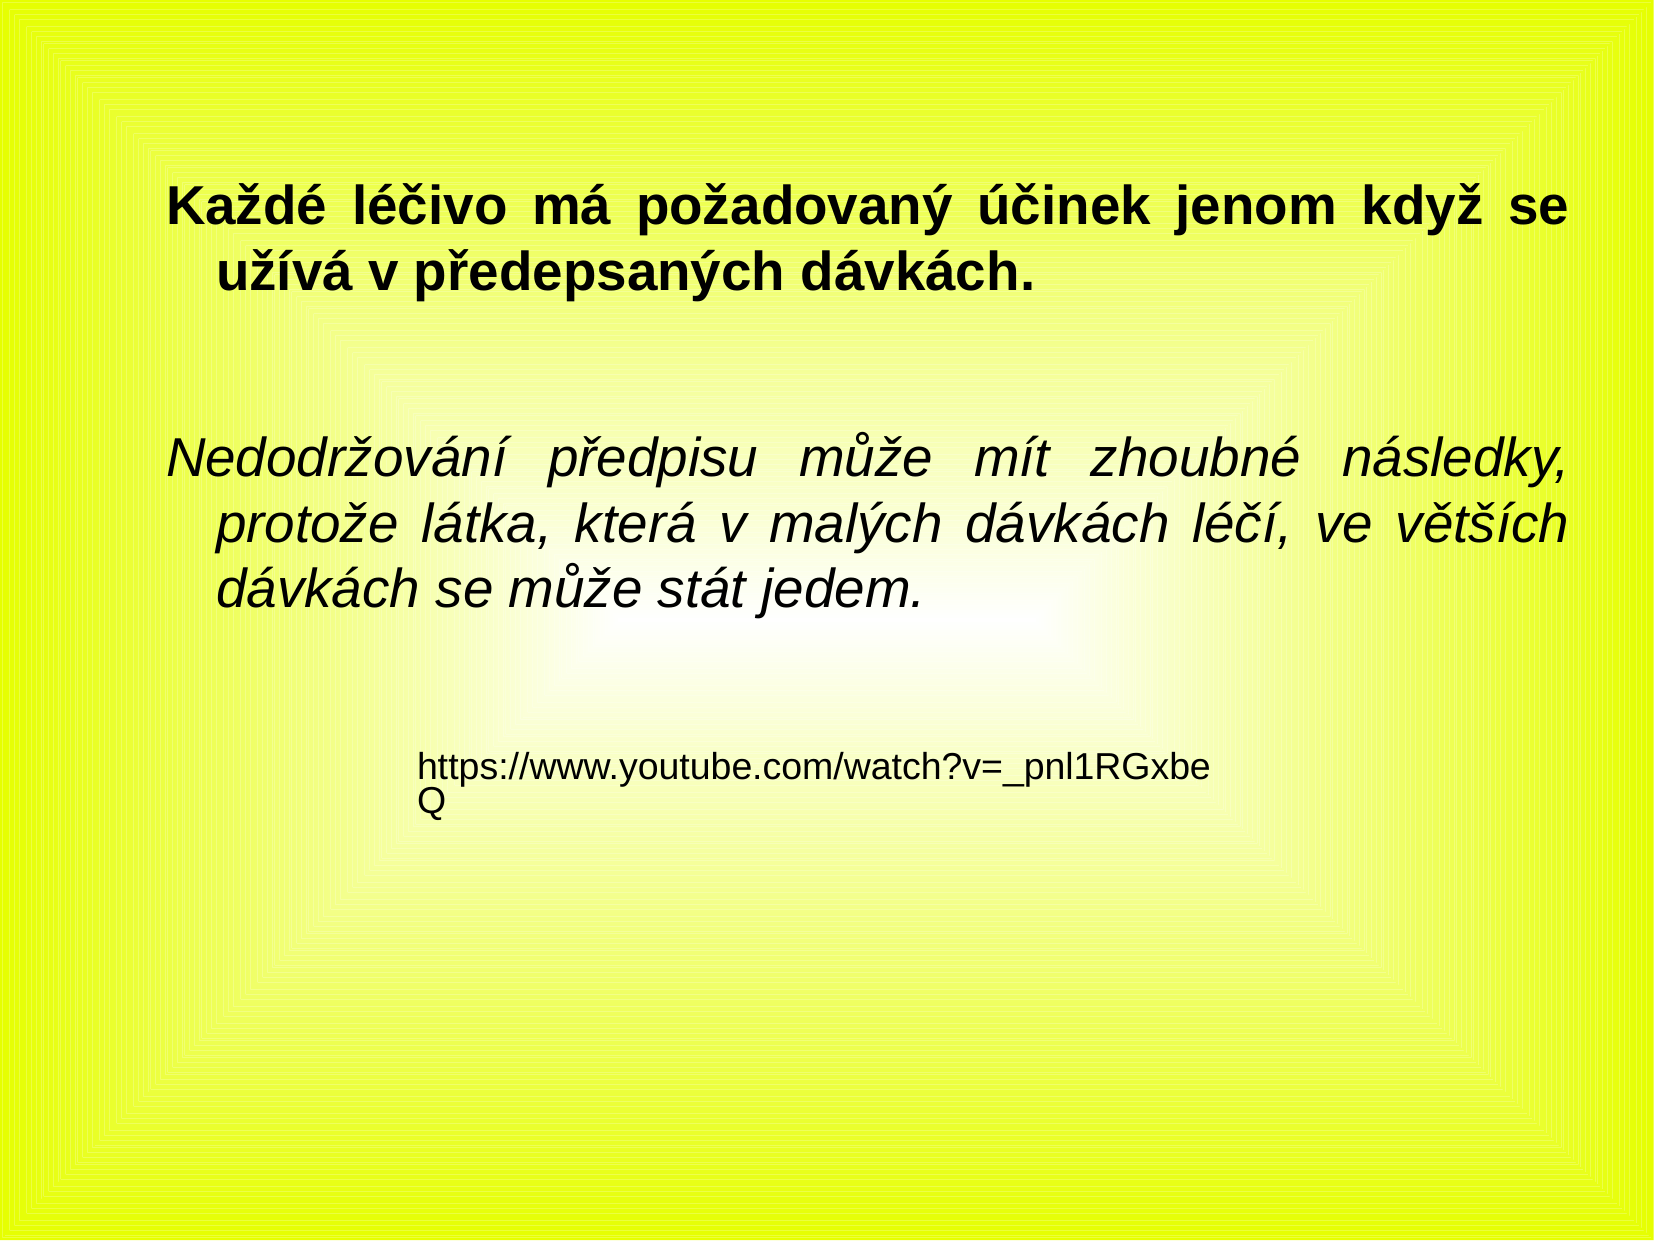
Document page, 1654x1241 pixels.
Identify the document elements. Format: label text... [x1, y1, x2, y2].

list Každé léčivo má požadovaný účinek jenom když se užívá v předepsaných dávkách. Nedodržování předpisu může mít zhoubné následky, protože látka, která v malých dávkách léčí, ve větších dávkách se může stát jedem. [82, 169, 1571, 621]
text_box https://www.youtube.com/watch?v=_pnl1RGxbeQ [402, 738, 1252, 838]
